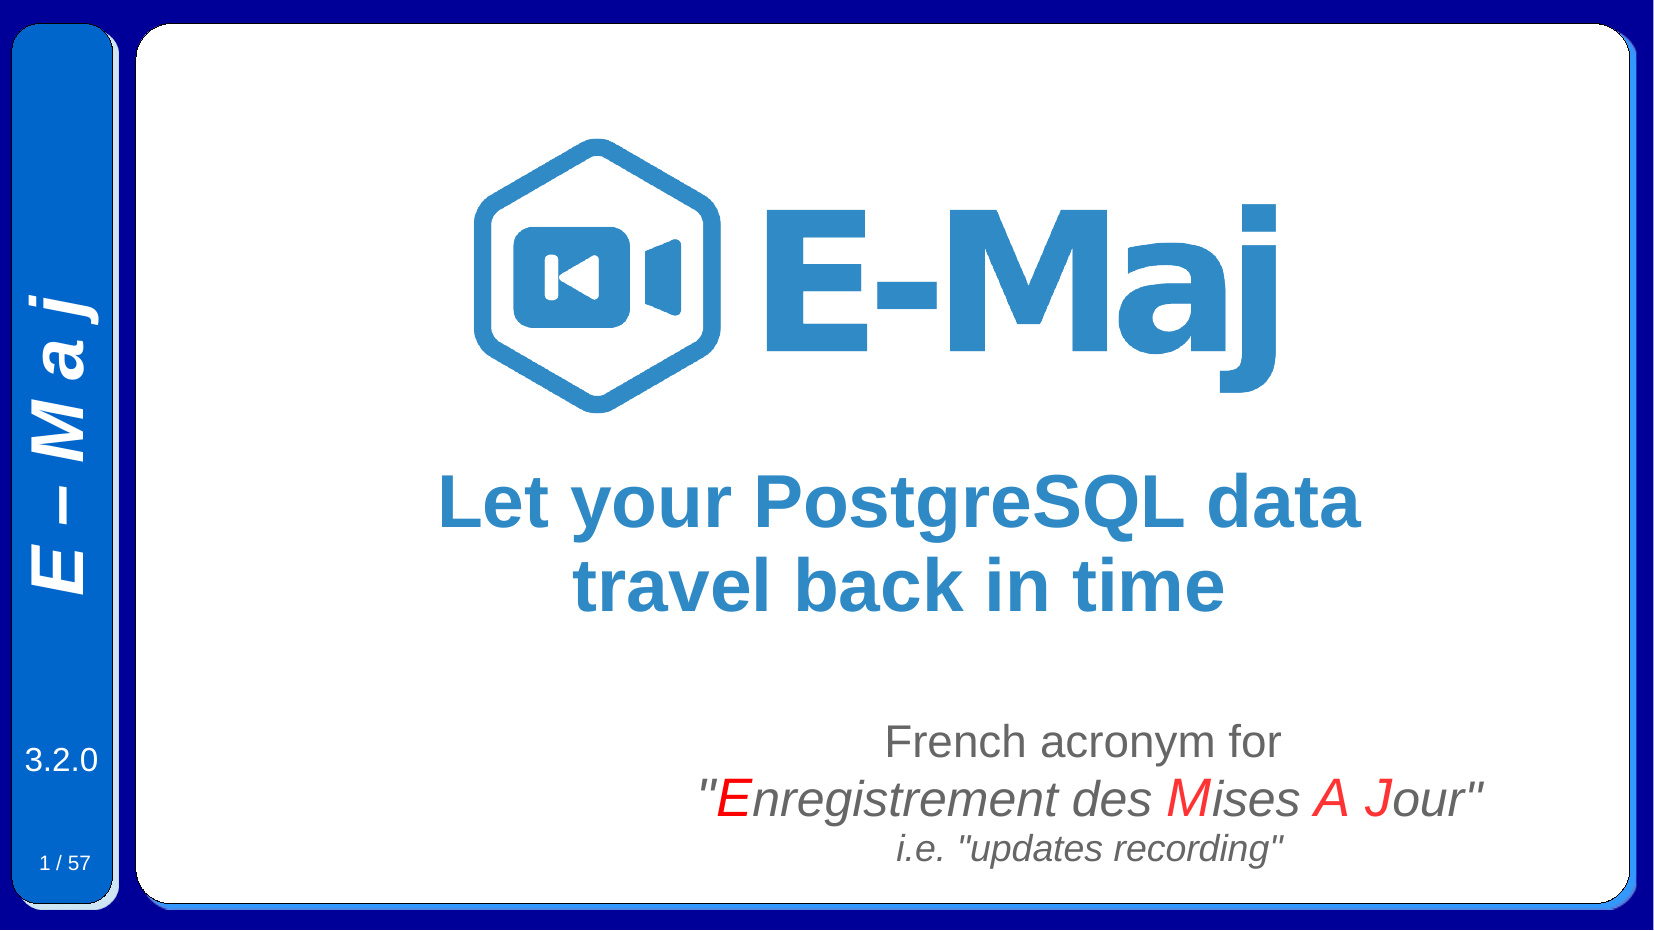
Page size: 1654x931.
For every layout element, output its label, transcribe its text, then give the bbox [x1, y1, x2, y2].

text_box Let your PostgreSQL data travel back in time [194, 366, 1570, 832]
picture [472, 137, 1276, 366]
text_box French acronym for "Enregistrement des Mises A Jour" i.e. "updates recording" [602, 708, 1577, 878]
